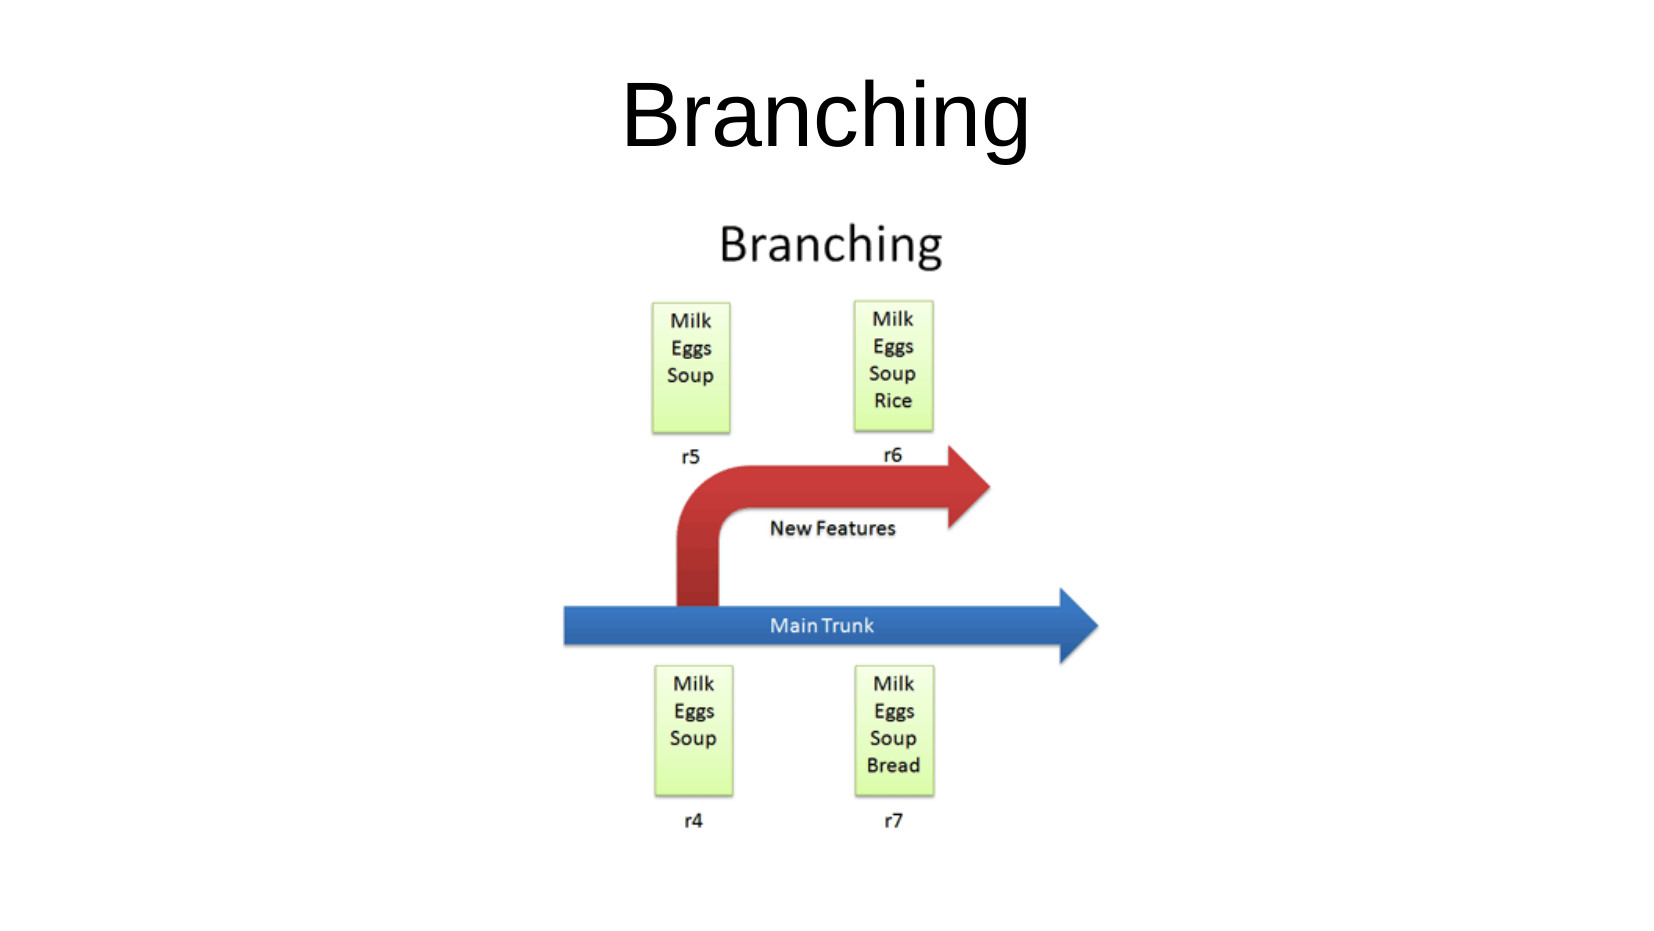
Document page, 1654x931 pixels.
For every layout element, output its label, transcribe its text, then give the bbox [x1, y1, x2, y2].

picture [515, 187, 1144, 840]
title Branching [82, 37, 1571, 193]
